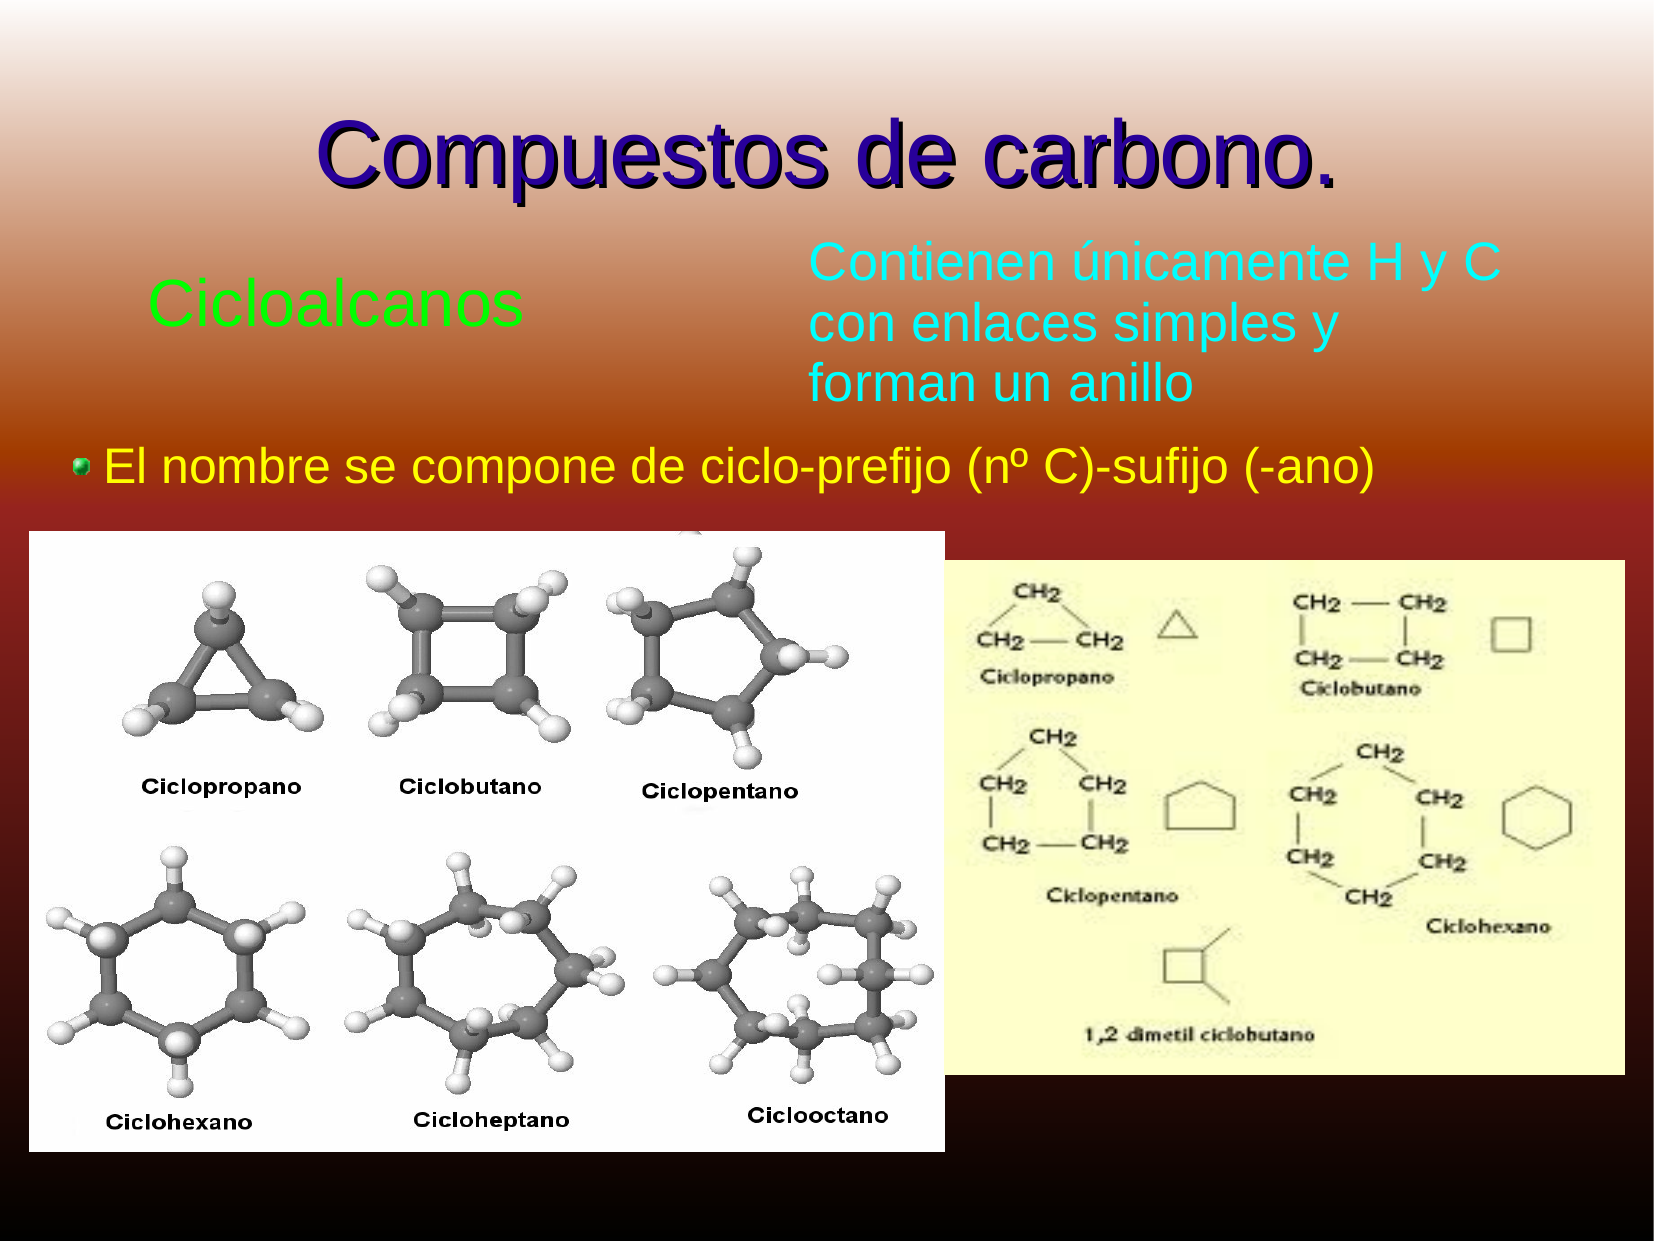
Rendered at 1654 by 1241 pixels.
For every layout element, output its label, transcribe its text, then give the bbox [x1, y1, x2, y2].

title Compuestos de carbono. [82, 49, 1571, 257]
list Cicloalcanos [76, 265, 738, 355]
text_box El nombre se compone de ciclo-prefijo (nº C)-sufijo (-ano) [59, 431, 1654, 502]
text_box Contienen únicamente H y C con enlaces simples y forman un anillo [738, 257, 1506, 414]
picture [0, 0, 1654, 1241]
